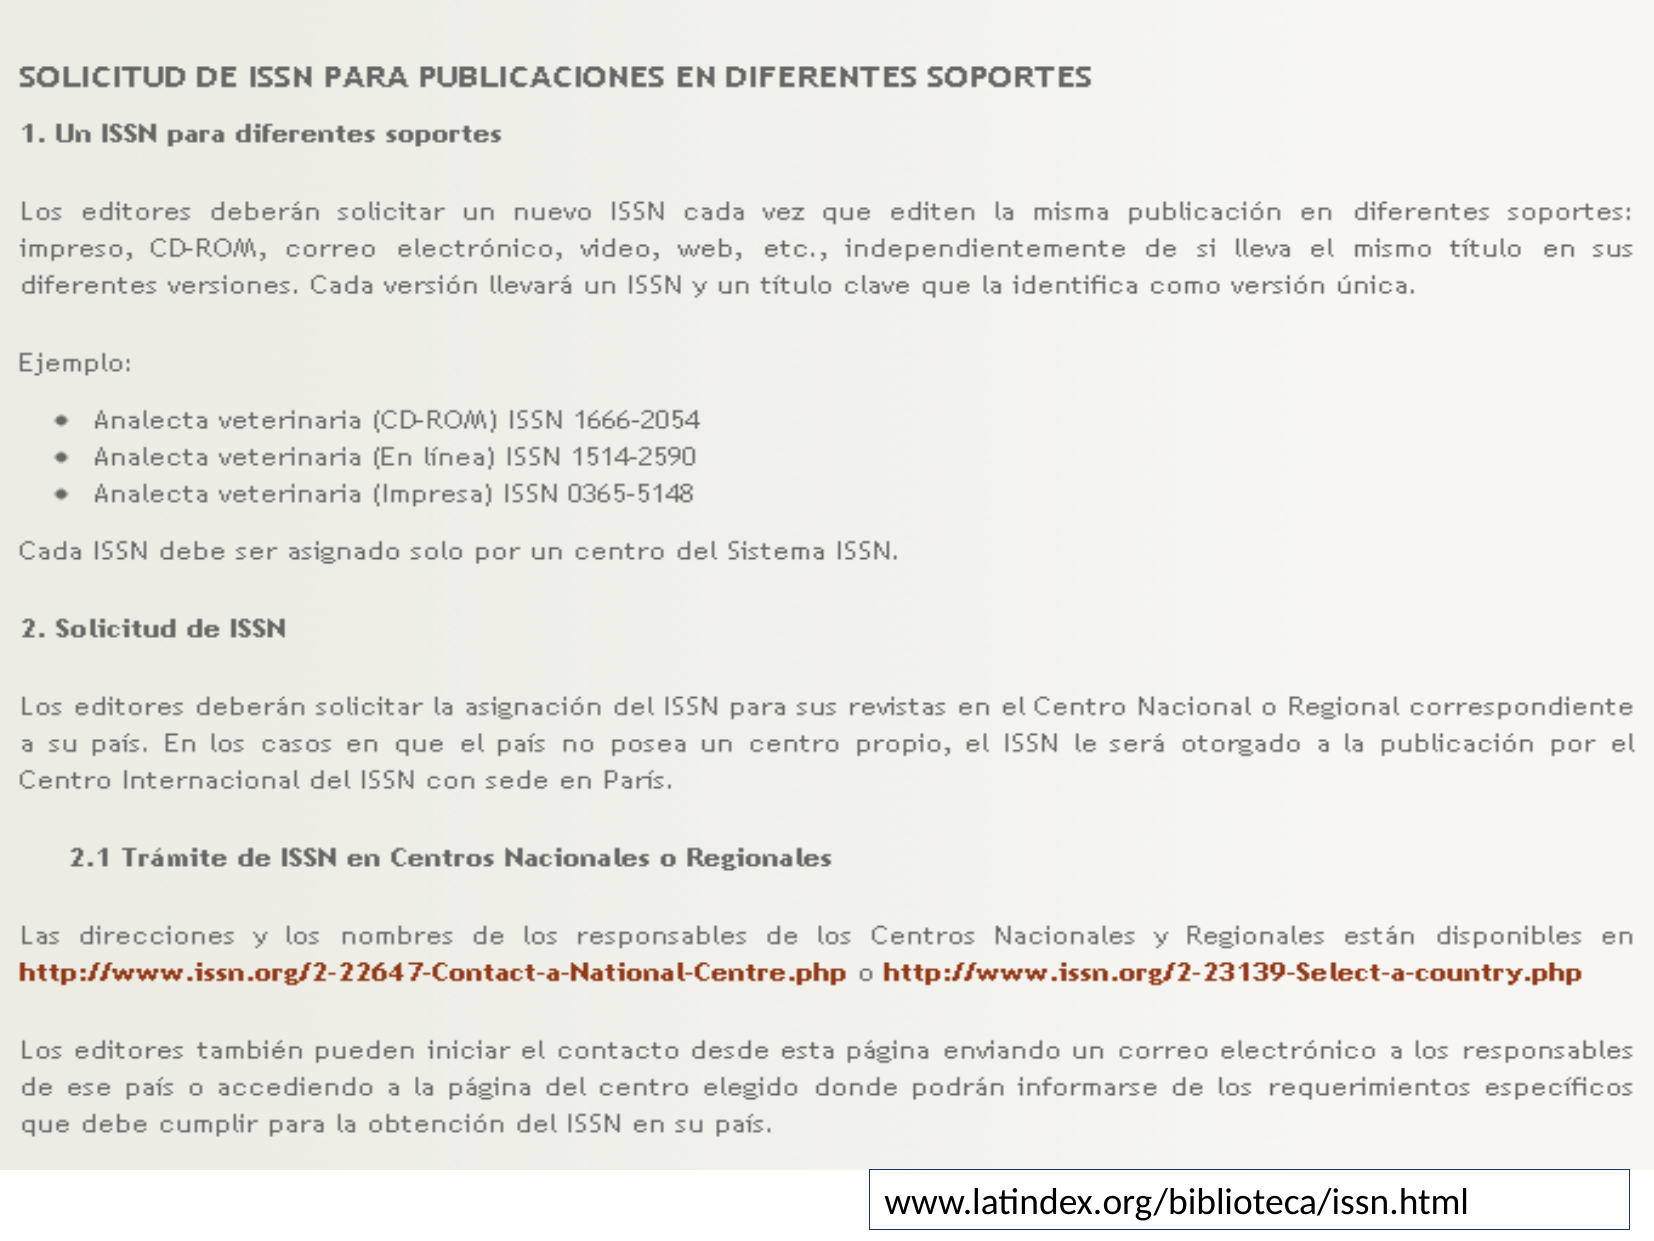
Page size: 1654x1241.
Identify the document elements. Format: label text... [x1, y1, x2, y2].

text_box www.latindex.org/biblioteca/issn.html [869, 1169, 1630, 1230]
picture [0, 0, 1654, 1170]
